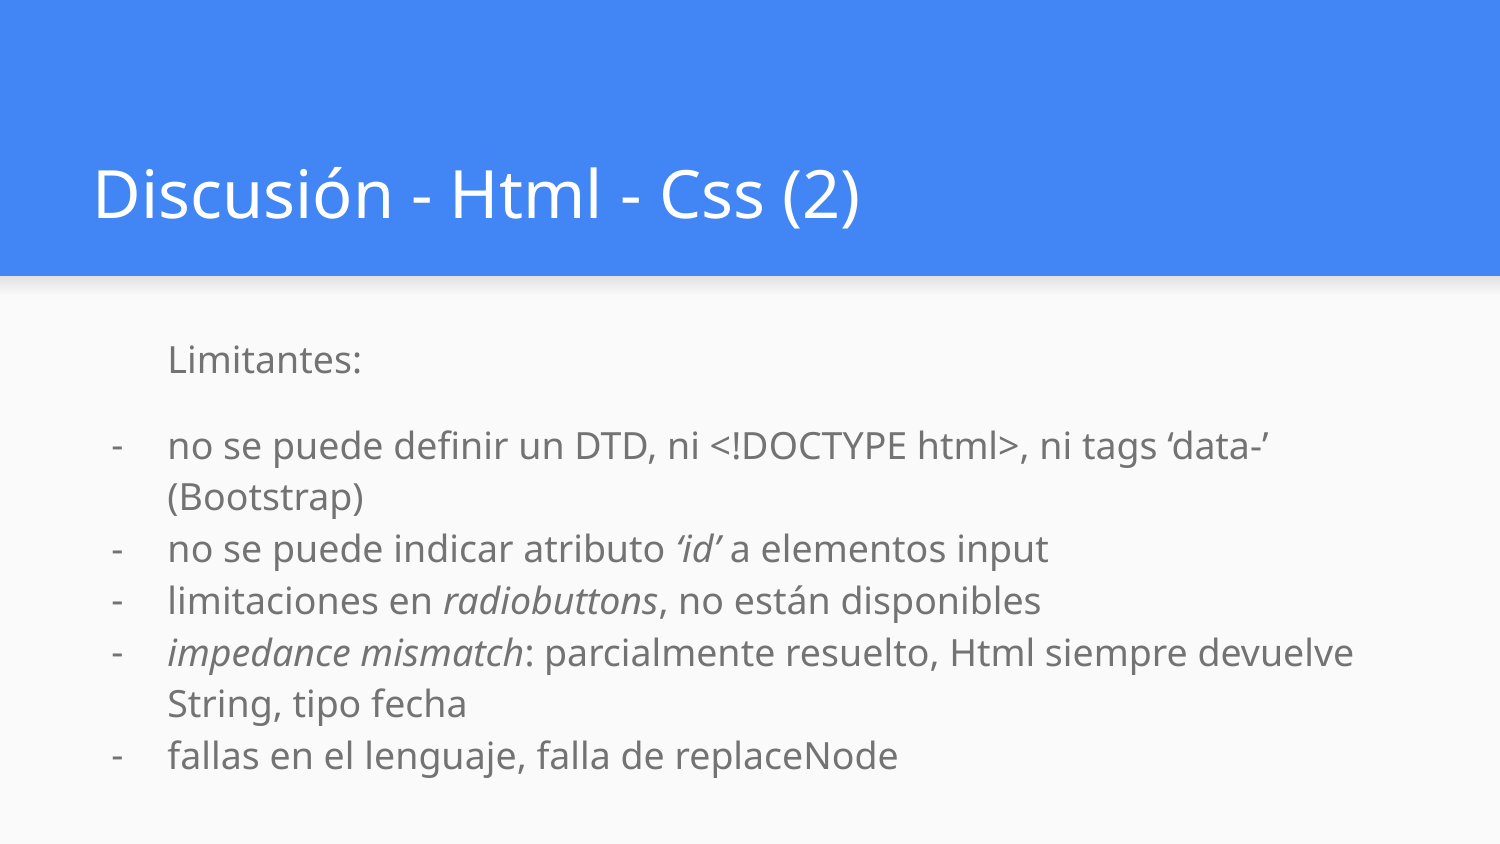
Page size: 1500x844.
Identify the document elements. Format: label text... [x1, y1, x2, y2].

title Discusión - Html - Css (2) [77, 121, 1427, 248]
list Limitantes: no se puede definir un DTD, ni <!DOCTYPE html>, ni tags ‘data-’ (Bootstrap) no se puede indicar atributo ‘id’ a elementos input limitaciones en radiobuttons, no están disponibles impedance mismatch: parcialmente resuelto, Html siempre devuelve String, tipo fecha fallas en el lenguaje, falla de replaceNode [77, 314, 1427, 760]
